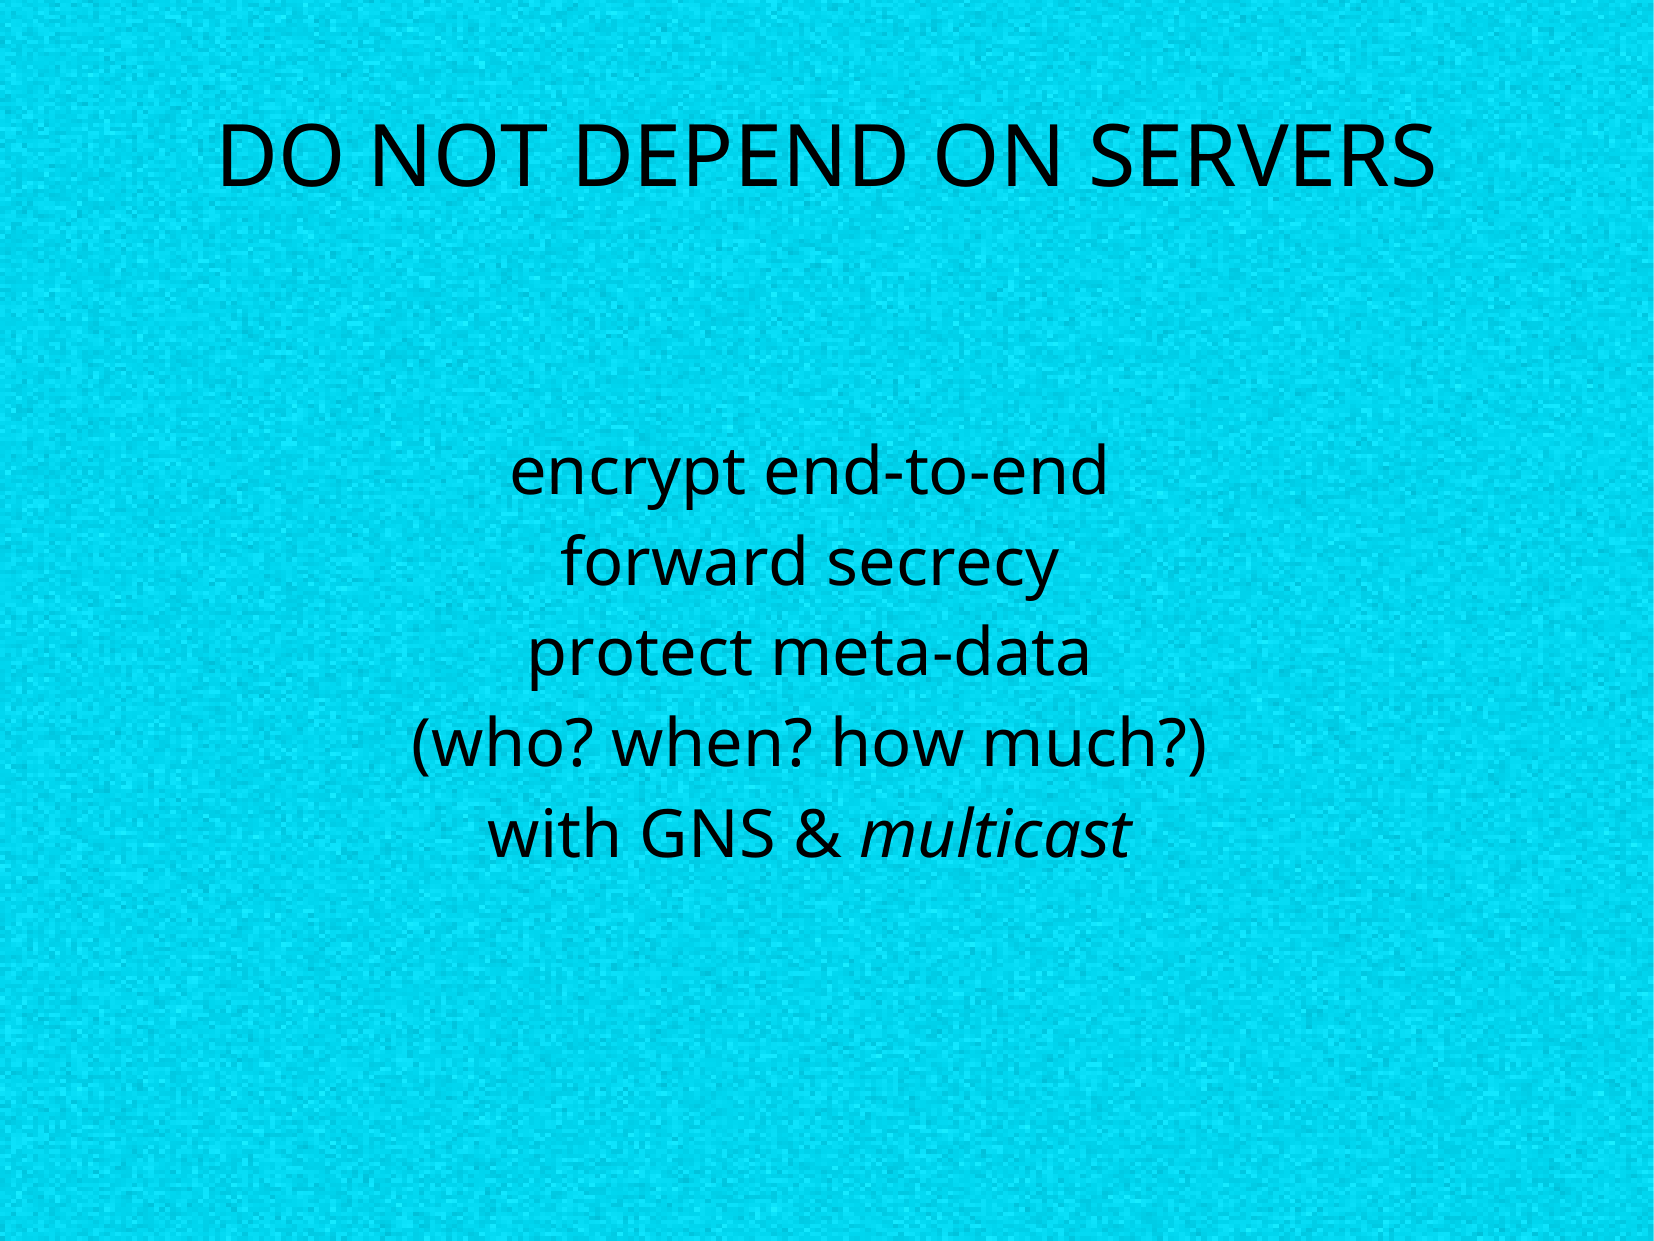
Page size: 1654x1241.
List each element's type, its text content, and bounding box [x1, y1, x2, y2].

subtitle encrypt end-to-end forward secrecy protect meta-data (who? when? how much?) with GNS & multicast [82, 290, 1538, 1010]
picture [0, 0, 1654, 1241]
title DO NOT DEPEND ON SERVERS [82, 49, 1571, 257]
